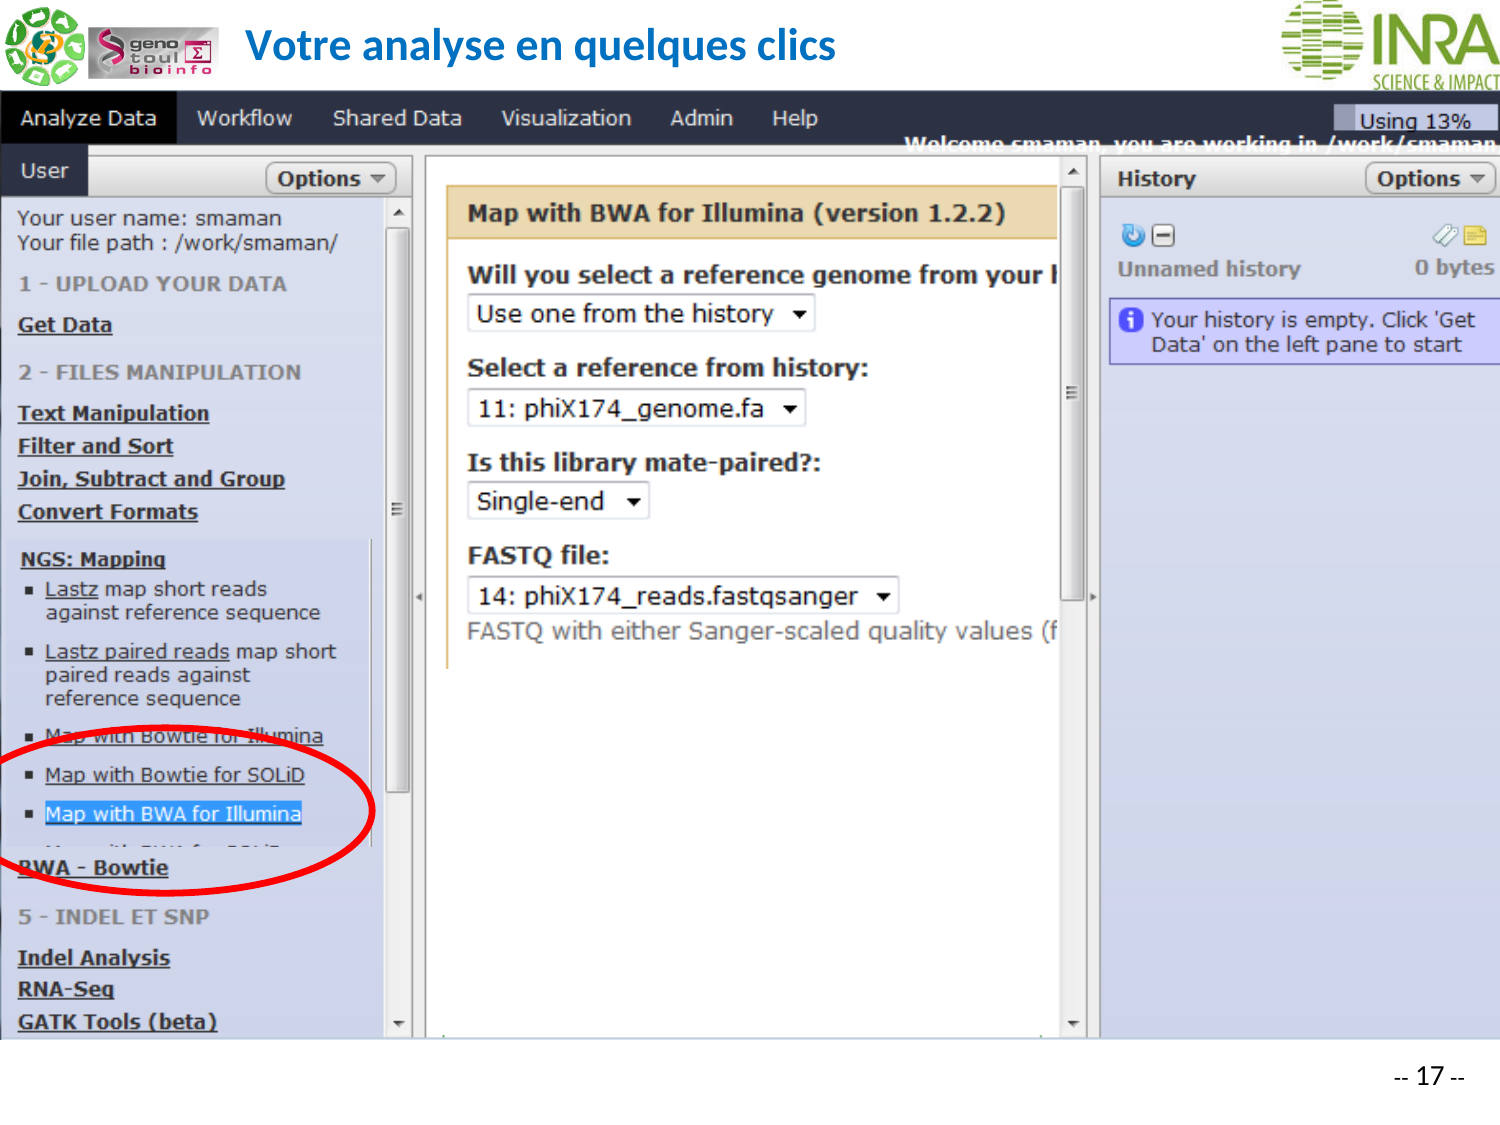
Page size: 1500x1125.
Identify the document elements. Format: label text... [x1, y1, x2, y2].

text_box Votre analyse en quelques clics [230, 19, 1400, 90]
picture [0, 732, 368, 889]
text_box [431, 173, 1057, 1035]
picture [0, 0, 1500, 1040]
picture [88, 27, 219, 79]
picture [5, 7, 85, 86]
